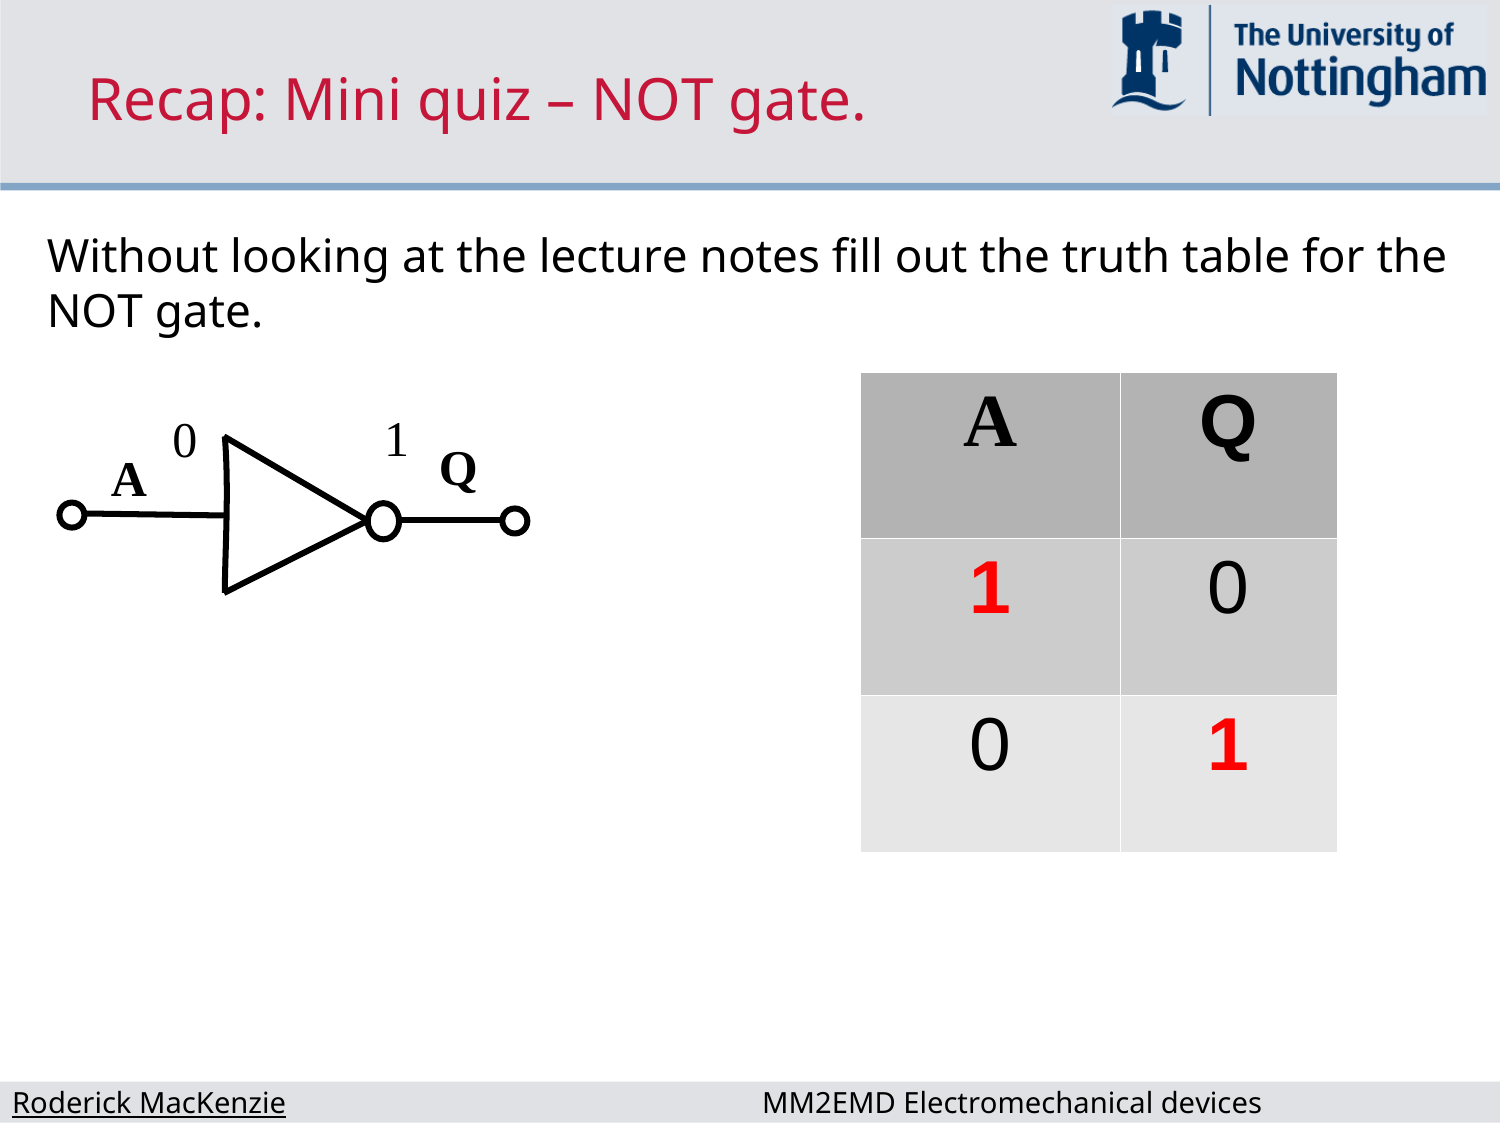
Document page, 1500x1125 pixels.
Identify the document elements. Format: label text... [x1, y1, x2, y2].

table_cell 0 [1121, 539, 1337, 695]
title Recap: Mini quiz – NOT gate. [72, 45, 1311, 151]
text_box 1 [369, 399, 425, 474]
table_header A [861, 373, 1120, 538]
text_box 0 [157, 400, 213, 476]
text_box Q [424, 428, 483, 504]
picture [1111, 4, 1487, 116]
table_cell 0 [861, 696, 1120, 852]
table_cell 1 [1121, 696, 1337, 852]
table_cell 1 [861, 539, 1120, 695]
text_box Without looking at the lecture notes fill out the truth table for the NOT gate. [32, 219, 1497, 345]
table_header Q [1121, 373, 1337, 538]
text_box A [96, 438, 144, 514]
